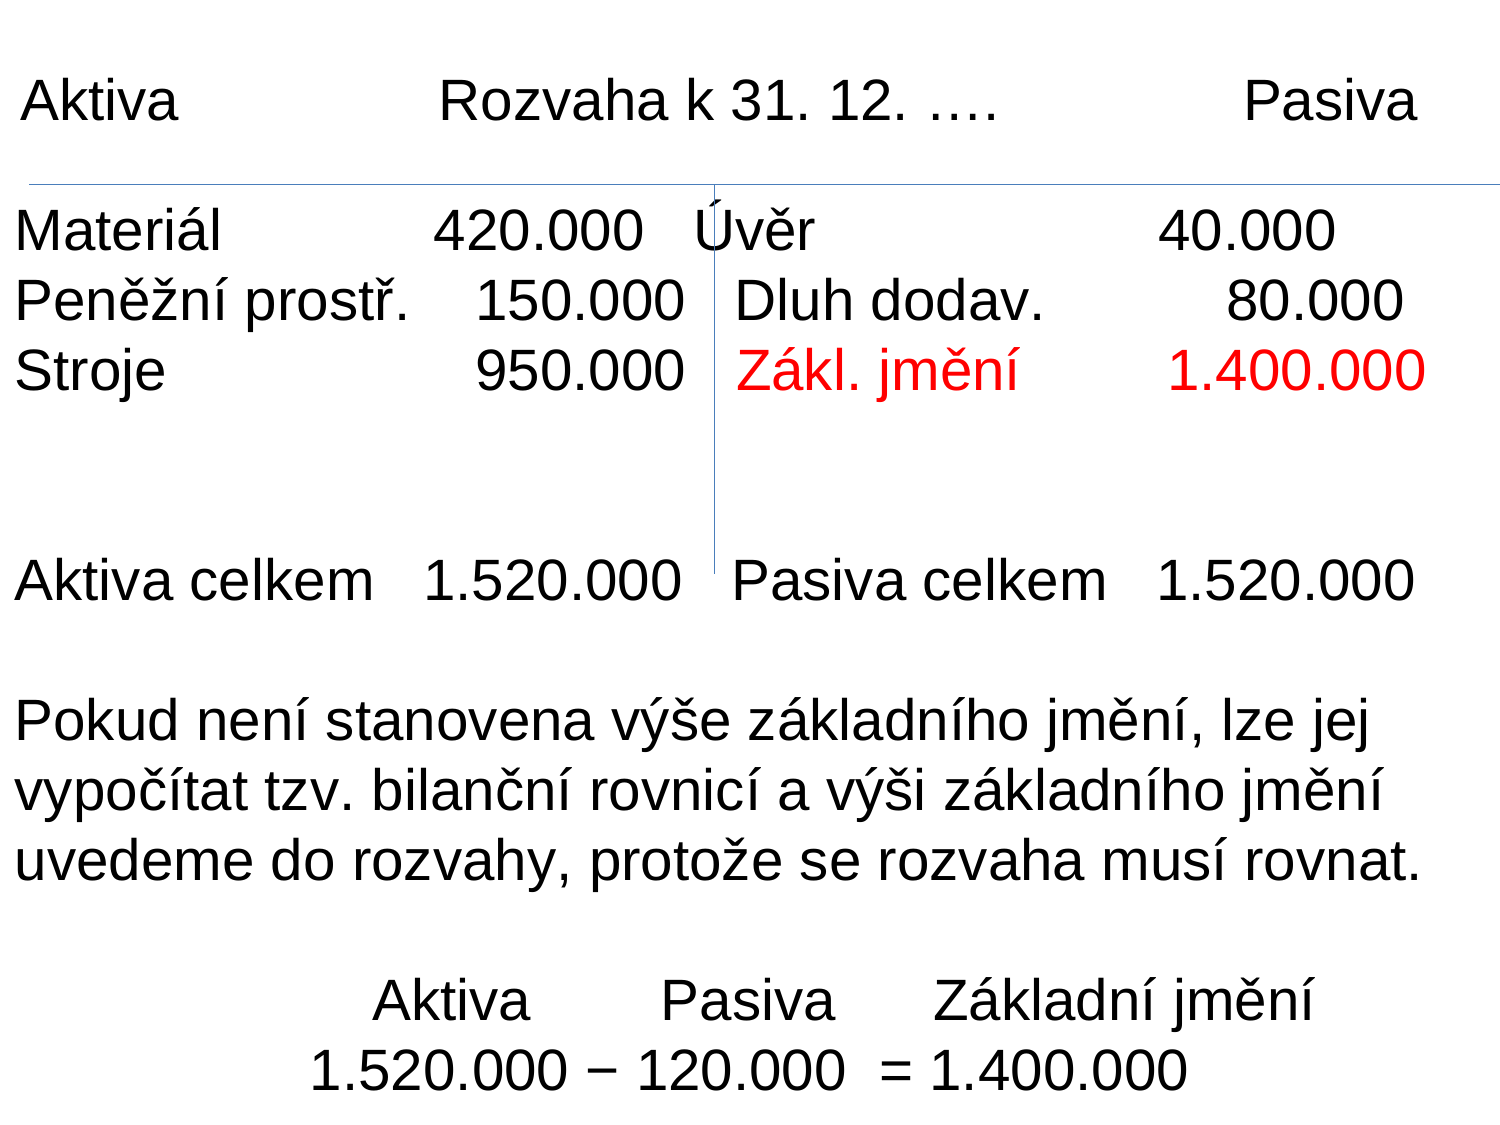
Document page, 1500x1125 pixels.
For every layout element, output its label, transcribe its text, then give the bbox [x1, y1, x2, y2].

text_box Aktiva Rozvaha k 31. 12. …. Pasiva [5, 54, 1477, 141]
text_box Materiál 420.000 Úvěr 40.000 Peněžní prostř. 150.000 Dluh dodav. 80.000 Stroje 950.000 Zákl. jmění 1.400.000 Aktiva celkem 1.520.000 Pasiva celkem 1.520.000 Pokud není stanovena výše základního jmění, lze jej vypočítat tzv. bilanční rovnicí a výši základního jmění uvedeme do rozvahy, protože se rozvaha musí rovnat. Aktiva Pasiva Základní jmění 1.520.000 − 120.000 = 1.400.000 [0, 184, 1500, 1125]
